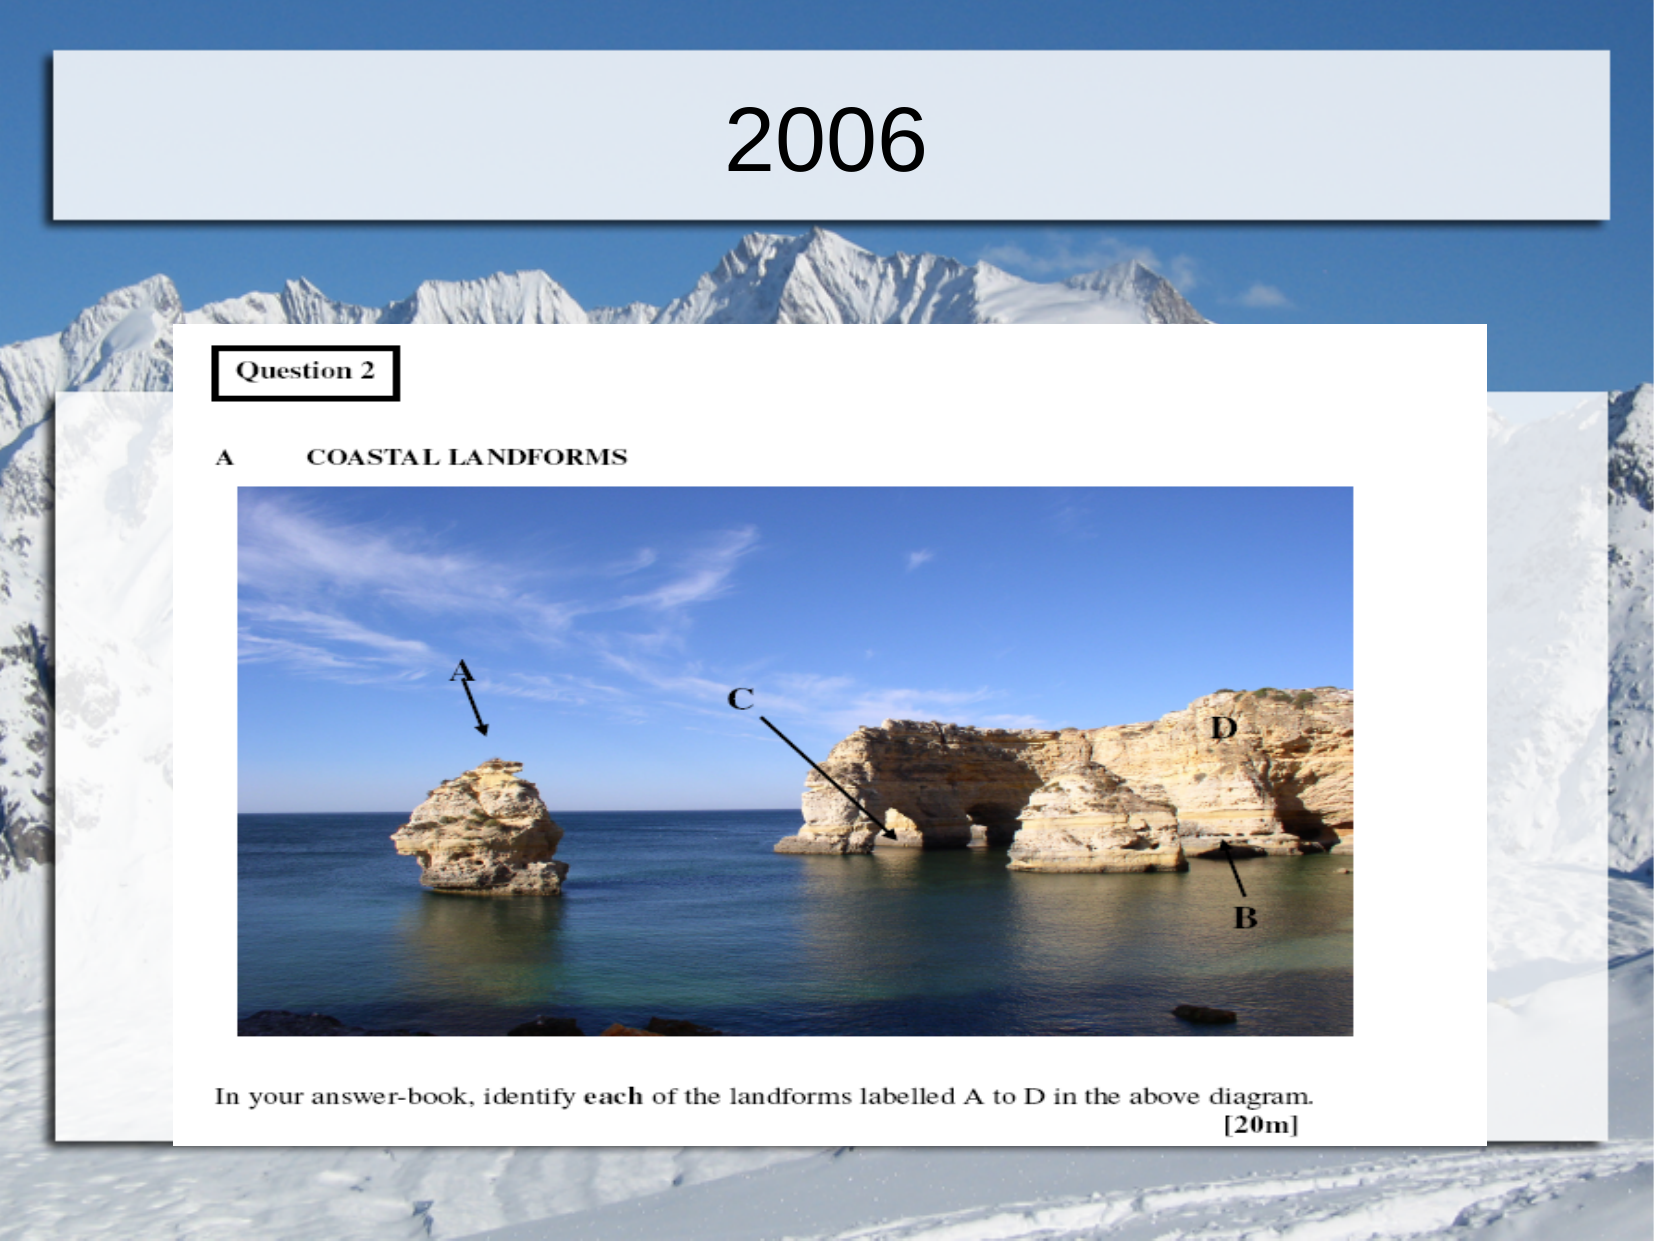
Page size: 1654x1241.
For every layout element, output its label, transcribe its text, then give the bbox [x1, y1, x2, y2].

title 2006 [59, 68, 1595, 212]
picture [0, 0, 1654, 1241]
